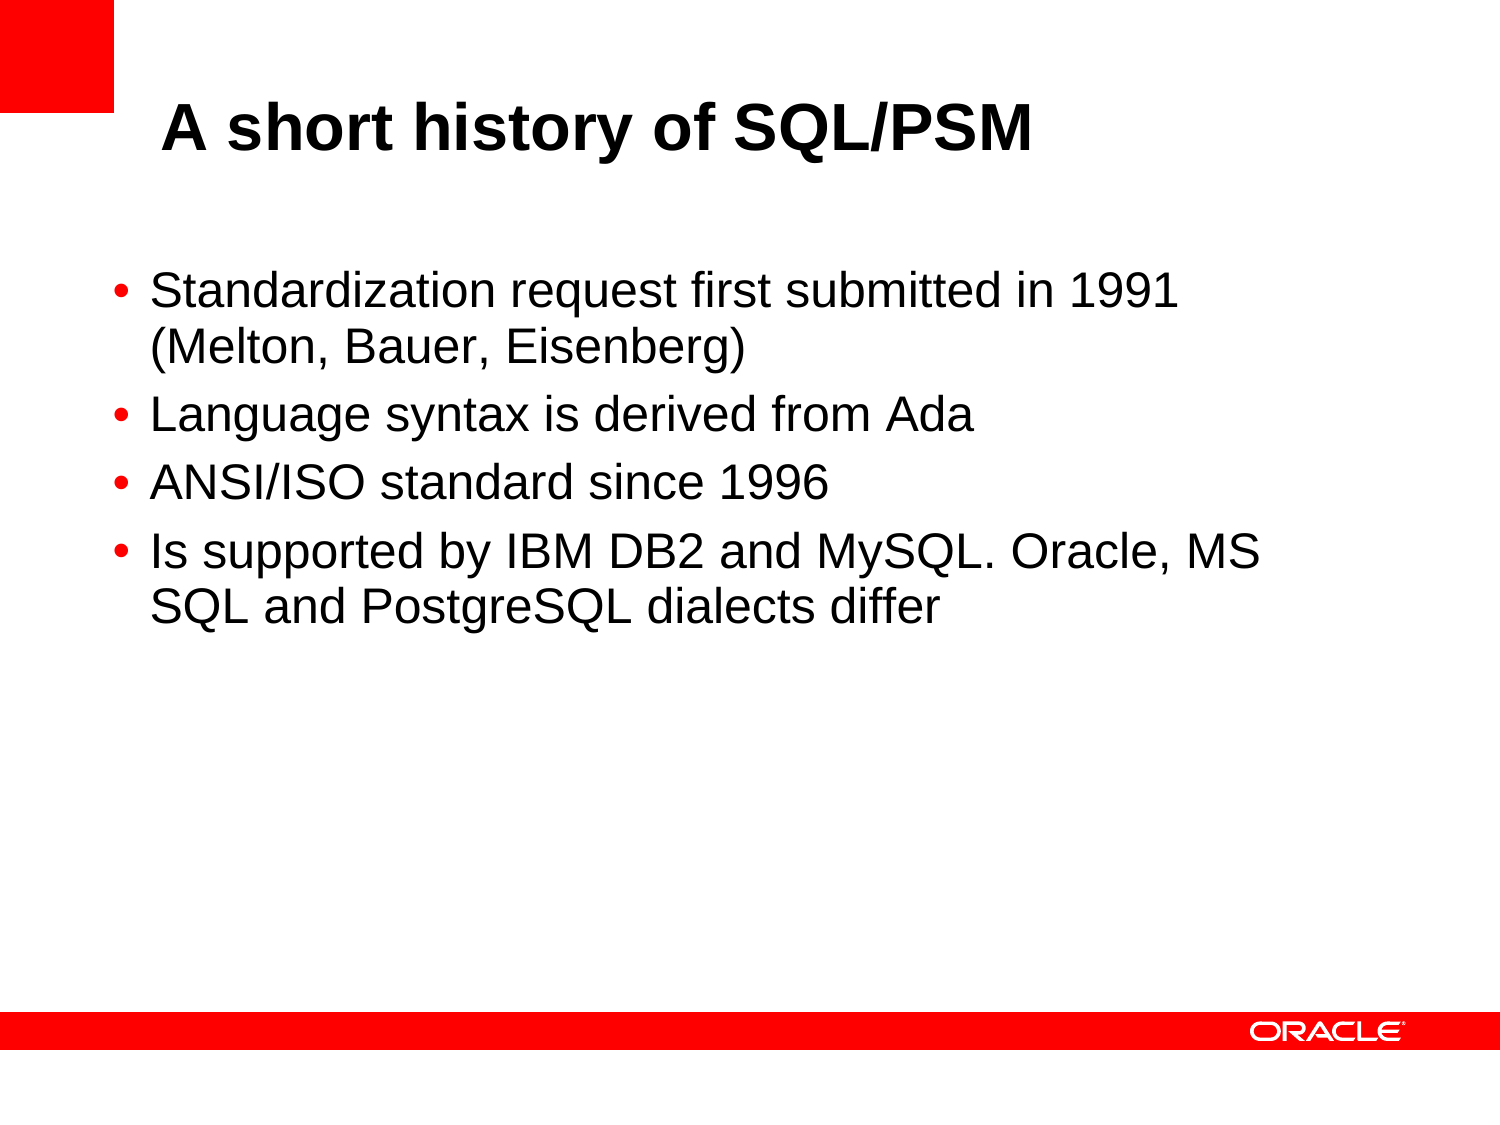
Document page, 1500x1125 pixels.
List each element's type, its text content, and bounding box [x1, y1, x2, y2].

title A short history of SQL/PSM [145, 49, 1390, 205]
picture [0, 1012, 1500, 1050]
picture [0, 0, 114, 113]
list Standardization request first submitted in 1991 (Melton, Bauer, Eisenberg) Language syntax is derived from Ada ANSI/ISO standard since 1996 Is supported by IBM DB2 and MySQL. Oracle, MS SQL and PostgreSQL dialects differ [112, 262, 1349, 1005]
